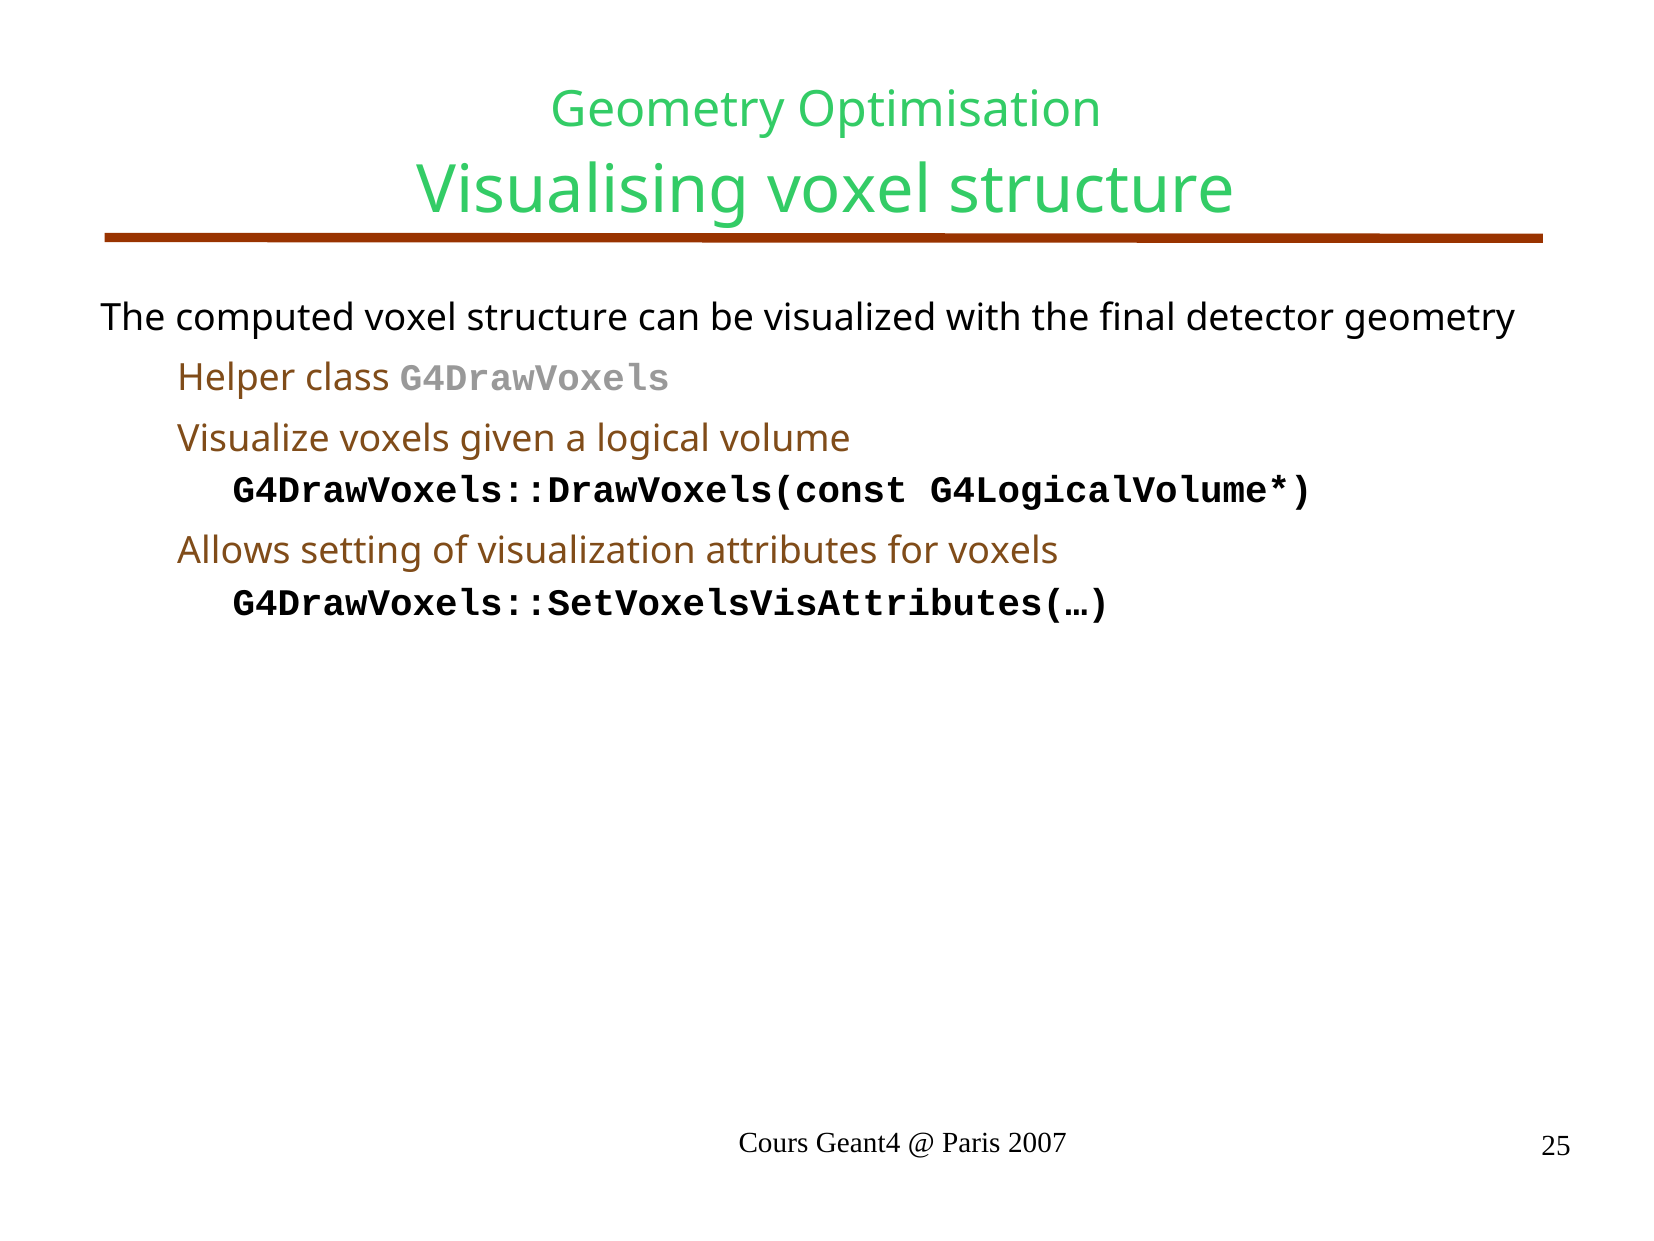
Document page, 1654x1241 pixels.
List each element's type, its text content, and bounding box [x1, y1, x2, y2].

title Geometry Optimisation Visualising voxel structure [82, 56, 1571, 250]
list The computed voxel structure can be visualized with the final detector geometry Helper class G4DrawVoxels Visualize voxels given a logical volume G4DrawVoxels::DrawVoxels(const G4LogicalVolume*) Allows setting of visualization attributes for voxels G4DrawVoxels::SetVoxelsVisAttributes(…) [82, 290, 1571, 1094]
